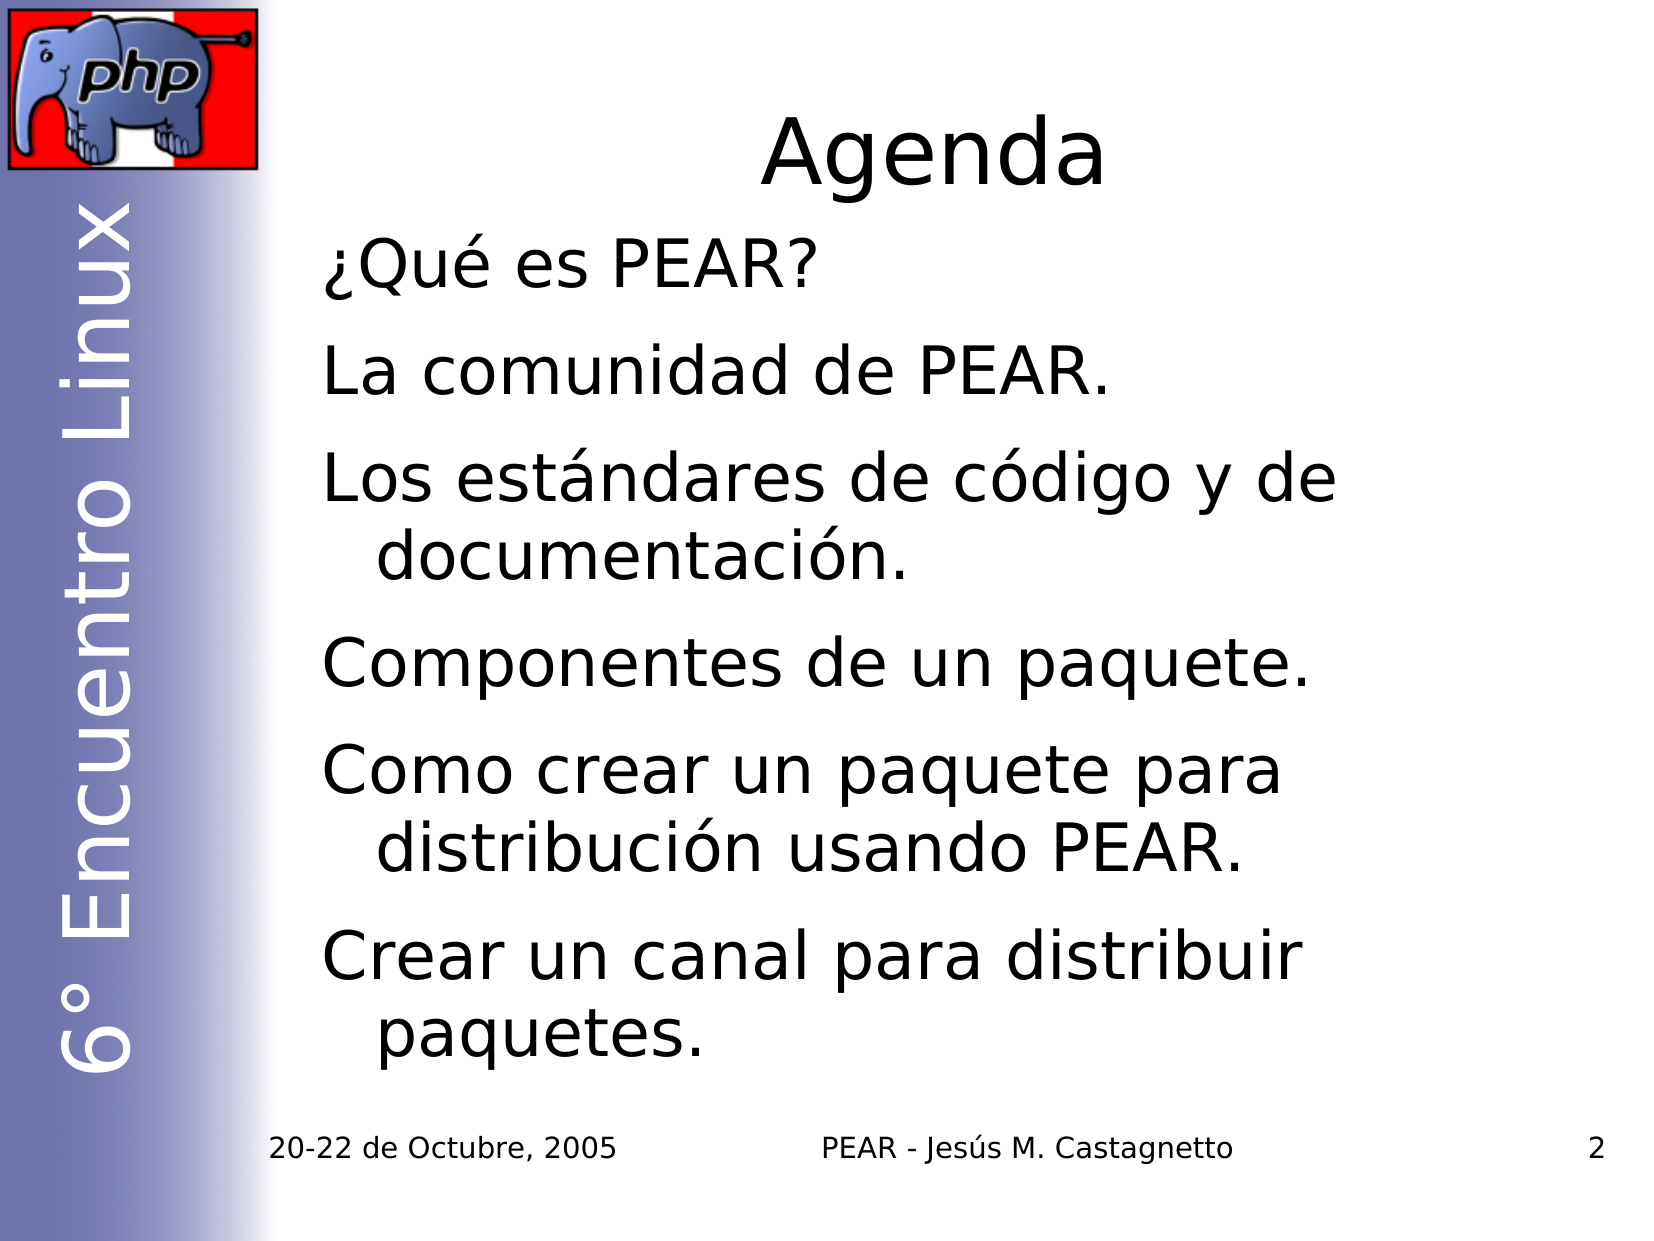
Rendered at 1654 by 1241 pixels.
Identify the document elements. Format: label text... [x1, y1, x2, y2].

title Agenda [300, 49, 1571, 257]
picture [0, 0, 1654, 1241]
list ¿Qué es PEAR? La comunidad de PEAR. Los estándares de código y de documentación. Componentes de un paquete. Como crear un paquete para distribución usando PEAR. Crear un canal para distribuir paquetes. [304, 225, 1576, 1073]
